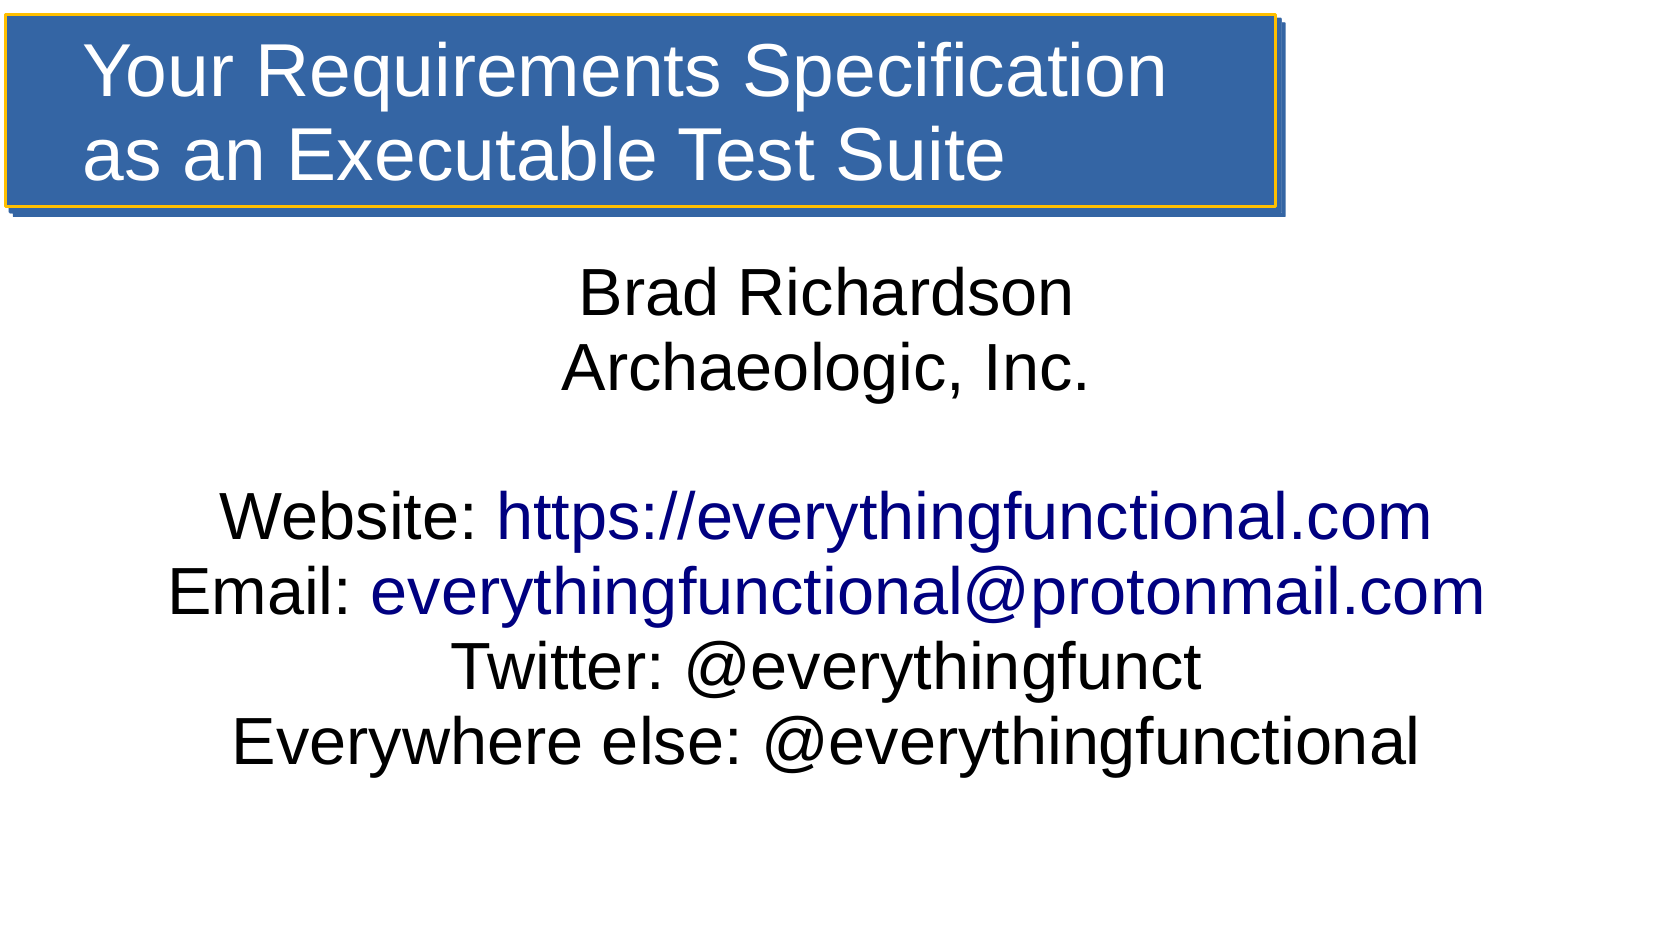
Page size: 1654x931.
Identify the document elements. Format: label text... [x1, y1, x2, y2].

title Your Requirements Specification as an Executable Test Suite [82, 28, 1235, 197]
subtitle Brad Richardson Archaeologic, Inc. Website: https://everythingfunctional.com Email: everythingfunctional@protonmail.com Twitter: @everythingfunct Everywhere else: @everythingfunctional [88, 236, 1565, 798]
